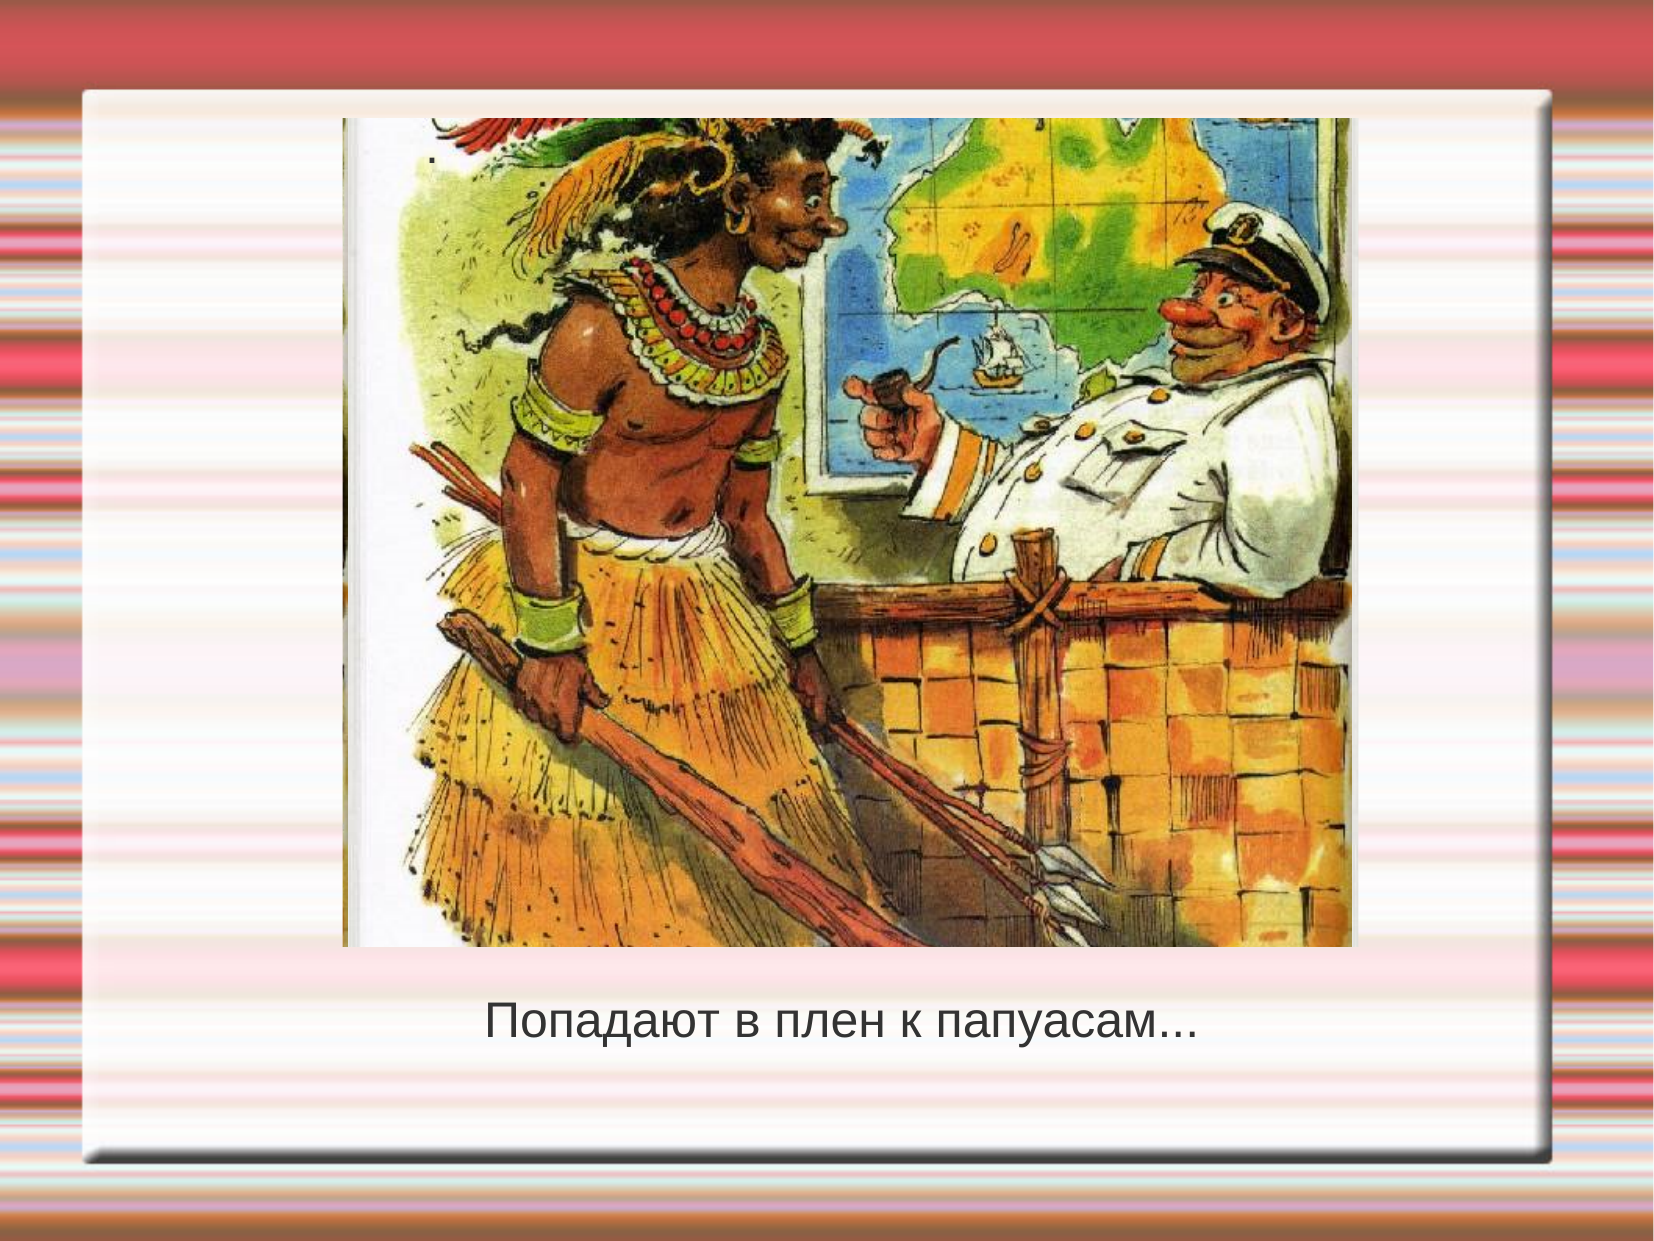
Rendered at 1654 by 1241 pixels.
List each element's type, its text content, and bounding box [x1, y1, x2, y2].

list . [342, 118, 1359, 947]
list Попадают в плен к папуасам... [401, 992, 1347, 1048]
picture [0, 0, 1654, 1241]
